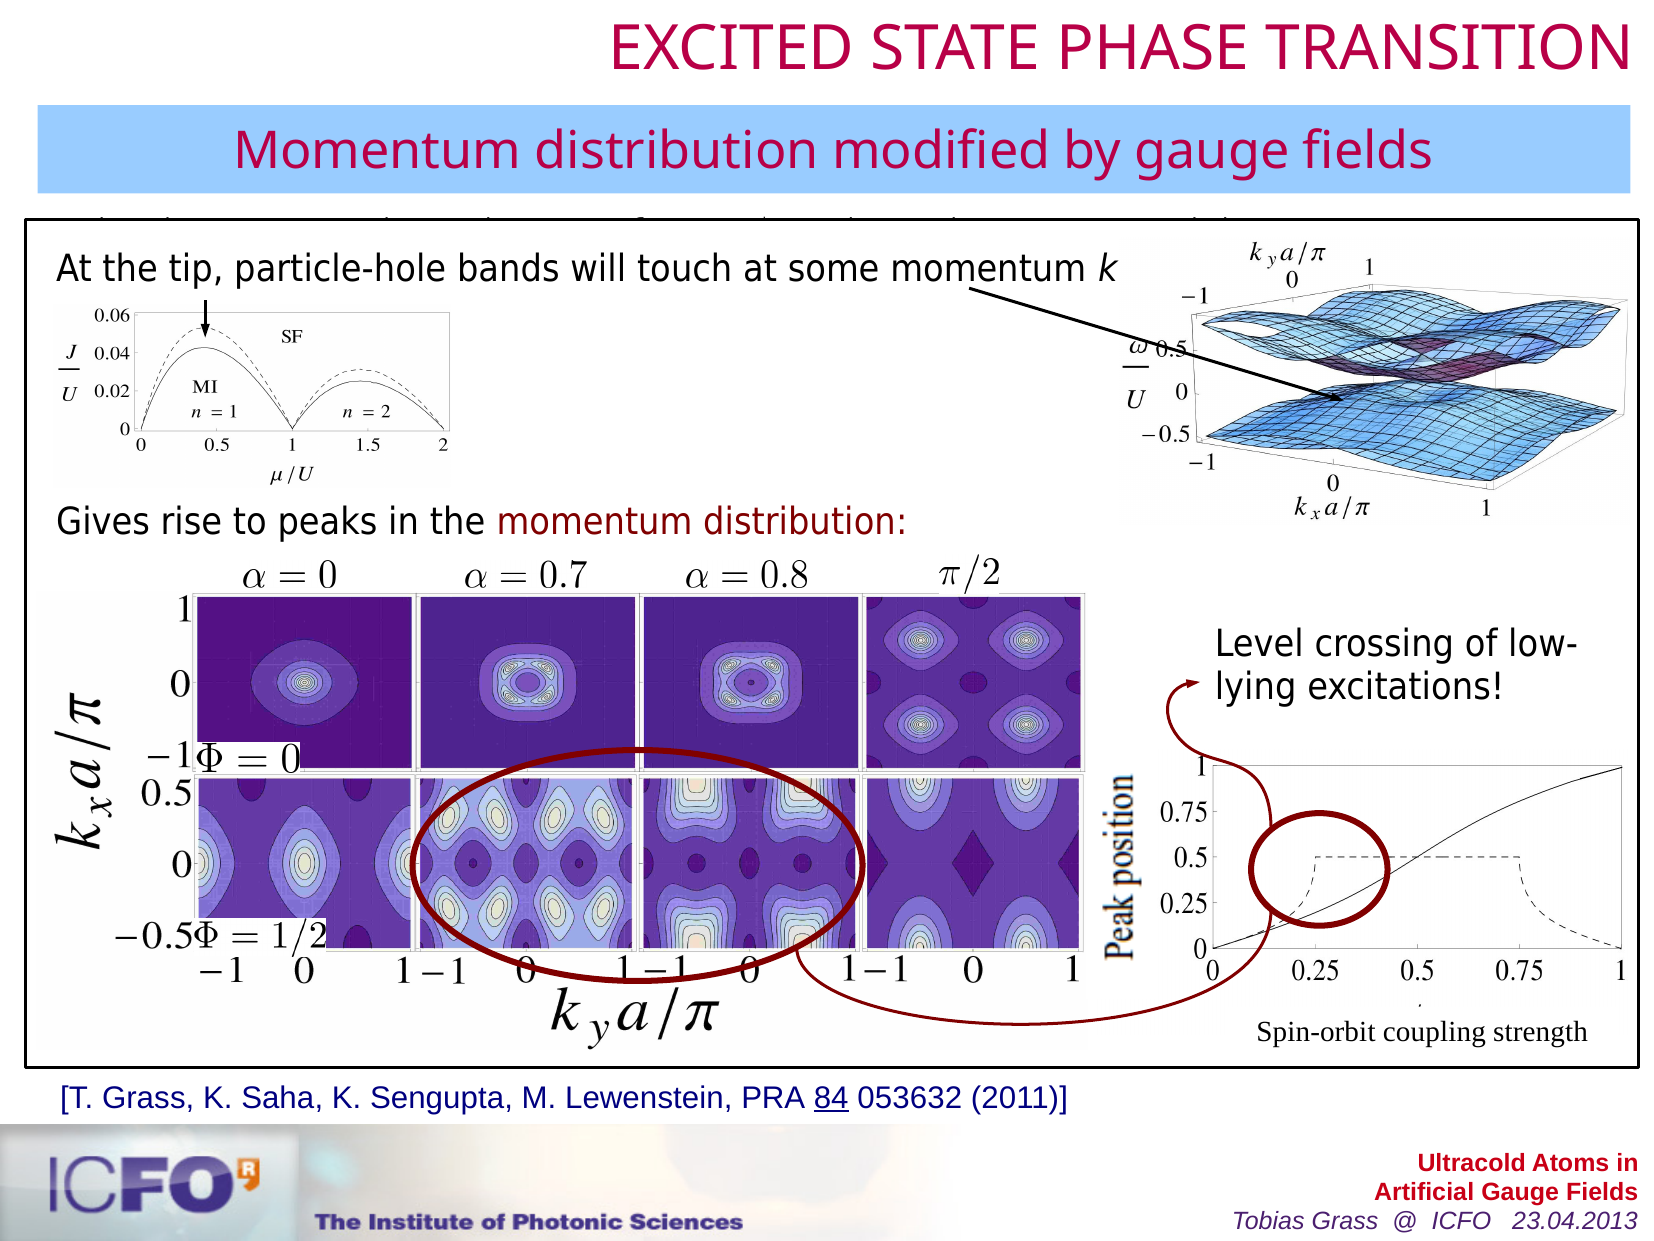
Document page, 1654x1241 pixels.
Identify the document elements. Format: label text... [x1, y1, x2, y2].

picture [53, 332, 451, 488]
text_box [25, 219, 1639, 1068]
text_box Momentum distribution modified by gauge fields [37, 105, 1631, 194]
picture [1093, 749, 1628, 1036]
picture [1255, 817, 1384, 922]
text_box Level crossing of low-lying excitations! [1200, 613, 1613, 751]
picture [36, 554, 1269, 1051]
text_box Gives rise to peaks in the momentum distribution: [41, 492, 923, 586]
picture [416, 754, 859, 977]
picture [686, 560, 807, 588]
text_box EXCITED STATE PHASE TRANSITION [0, 0, 1651, 99]
picture [0, 1124, 976, 1241]
text_box Spin-orbit coupling strength [1227, 1006, 1619, 1057]
text_box At the tip, particle-hole bands will touch at some momentum k [41, 238, 1133, 332]
picture [243, 560, 336, 588]
picture [1119, 237, 1630, 526]
picture [465, 560, 587, 588]
text_box Ultracold Atoms in Artificial Gauge Fields Tobias Grass @ ICFO 23.04.2013 [712, 1138, 1654, 1241]
text_box Ginzburg-Landau theory for 2nd order phase transition [E. dos Santos et al., PRA 79, 013614 (2009)] Equations of motion yield excitation spectra, phase boundary ... [T. Grass, K. Saha, K. Sengupta, M. Lewenstein, PRA 84 053632 (2011)] [45, 203, 1654, 1126]
